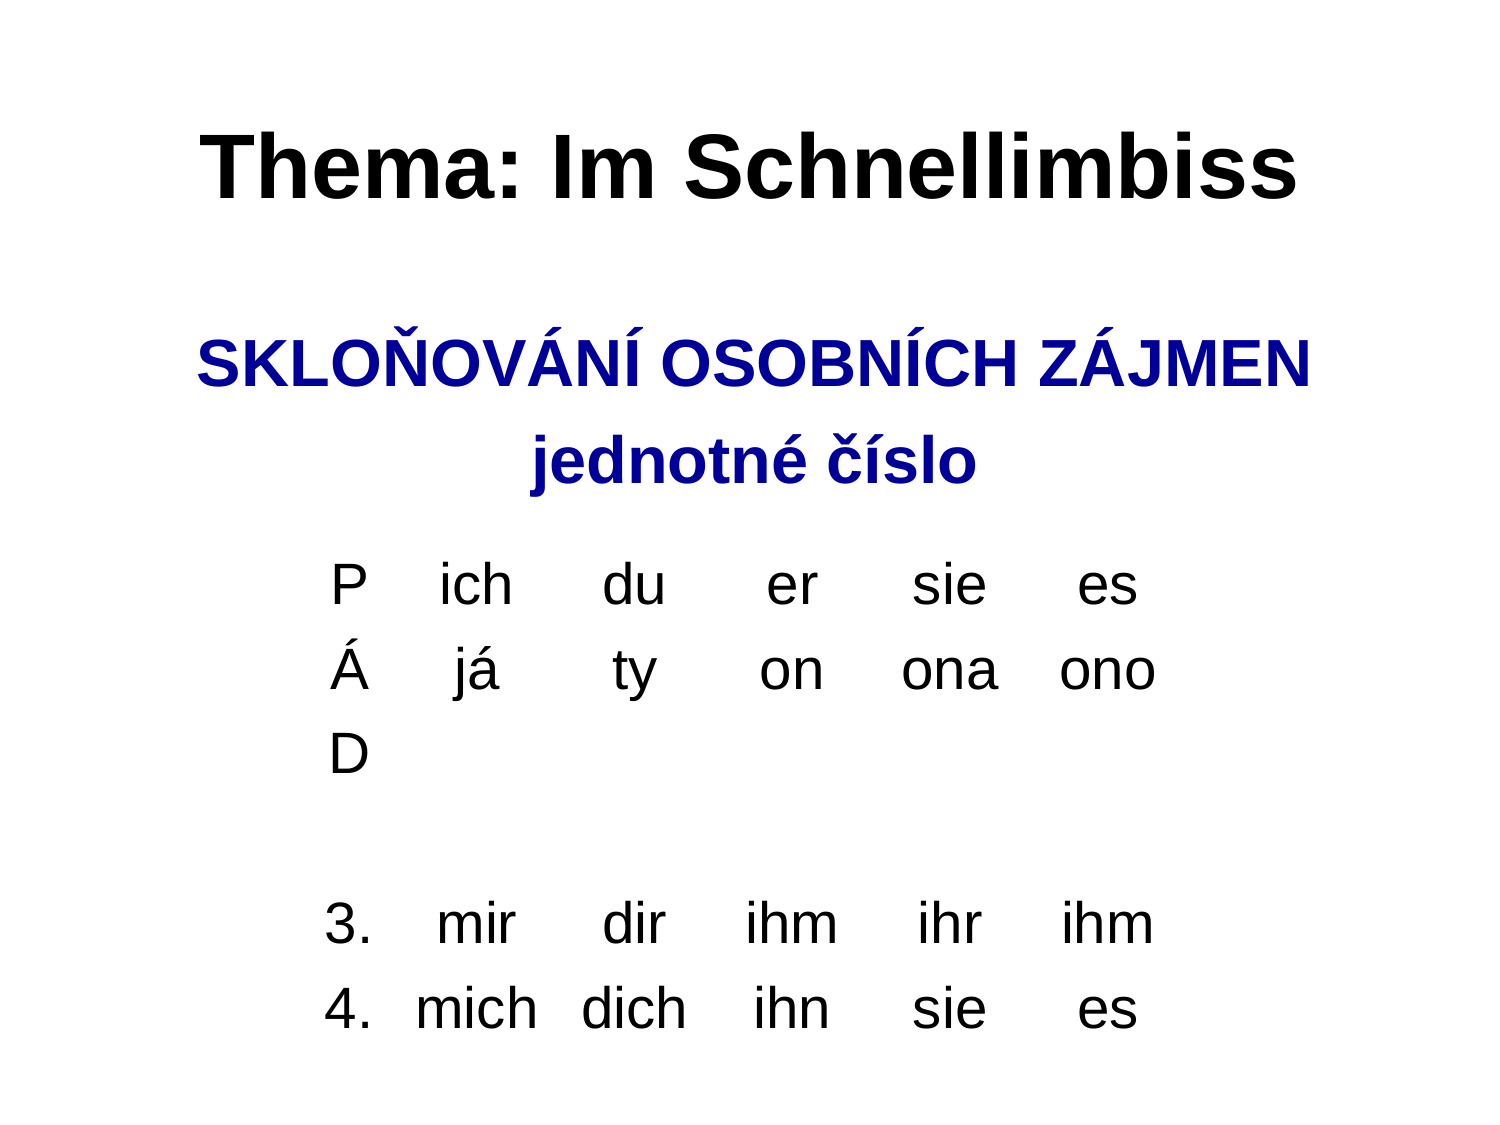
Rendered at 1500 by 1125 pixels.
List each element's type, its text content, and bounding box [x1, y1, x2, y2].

table_cell ihn [714, 963, 871, 1048]
table_cell dir [556, 878, 714, 963]
table_cell 3. [301, 878, 398, 963]
table_cell mir [398, 878, 556, 963]
table_cell ona [871, 624, 1029, 878]
title Thema: Im Schnellimbiss [75, 47, 1426, 276]
table_cell on [714, 624, 871, 878]
table_cell mich [398, 963, 556, 1048]
list SKLOŇOVÁNÍ OSOBNÍCH ZÁJMEN jednotné číslo [75, 312, 1436, 1125]
table_header ich [398, 539, 556, 624]
table_cell ihr [871, 878, 1029, 963]
table_header es [1029, 539, 1187, 624]
table_header P Á D [301, 539, 398, 878]
table_cell sie [871, 963, 1029, 1048]
table_cell ty [556, 624, 714, 878]
table_cell já [398, 624, 556, 878]
table_header er [714, 539, 871, 624]
table_cell ihm [1029, 878, 1187, 963]
table_cell dich [556, 963, 714, 1048]
table_cell ono [1029, 624, 1187, 878]
table_header du [556, 539, 714, 624]
table_cell es [1029, 963, 1187, 1048]
table_header sie [871, 539, 1029, 624]
table_cell 4. [301, 963, 398, 1048]
table_cell ihm [714, 878, 871, 963]
